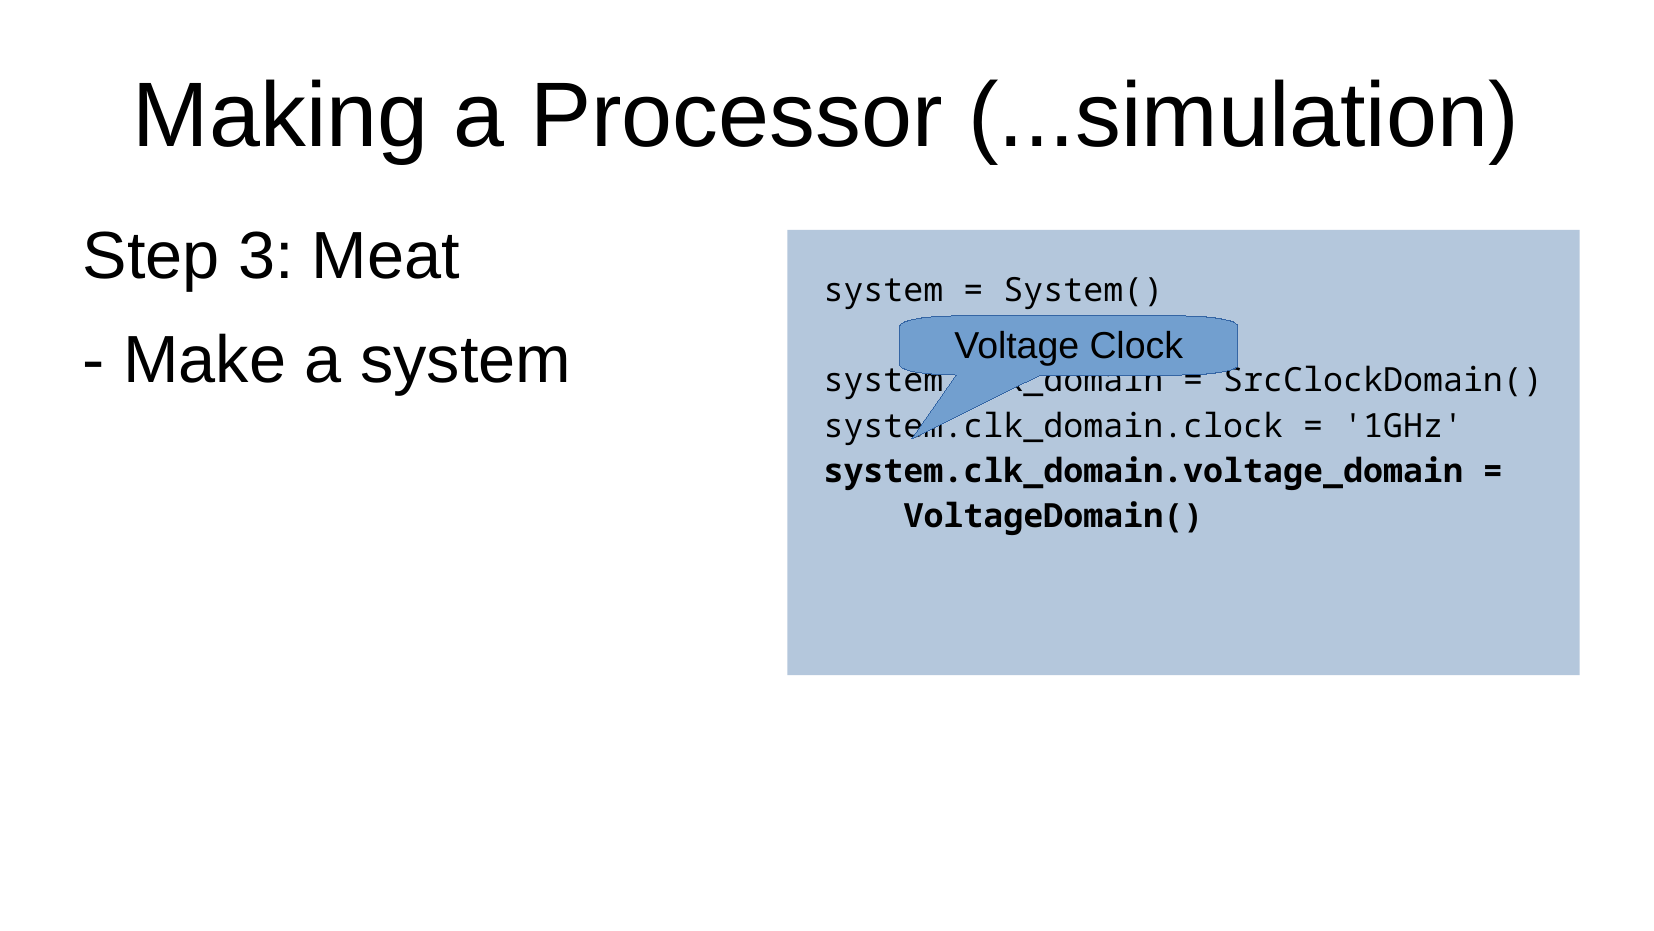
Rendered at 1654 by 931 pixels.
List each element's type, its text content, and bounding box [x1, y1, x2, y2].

list Step 3: Meat - Make a system [82, 217, 809, 451]
title Making a Processor (...simulation) [82, 37, 1571, 193]
text_box system = System() system.clk_domain = SrcClockDomain() system.clk_domain.clock = '1GHz' system.clk_domain.voltage_domain = VoltageDomain() [787, 229, 1580, 676]
text_box Voltage Clock [899, 315, 1238, 439]
